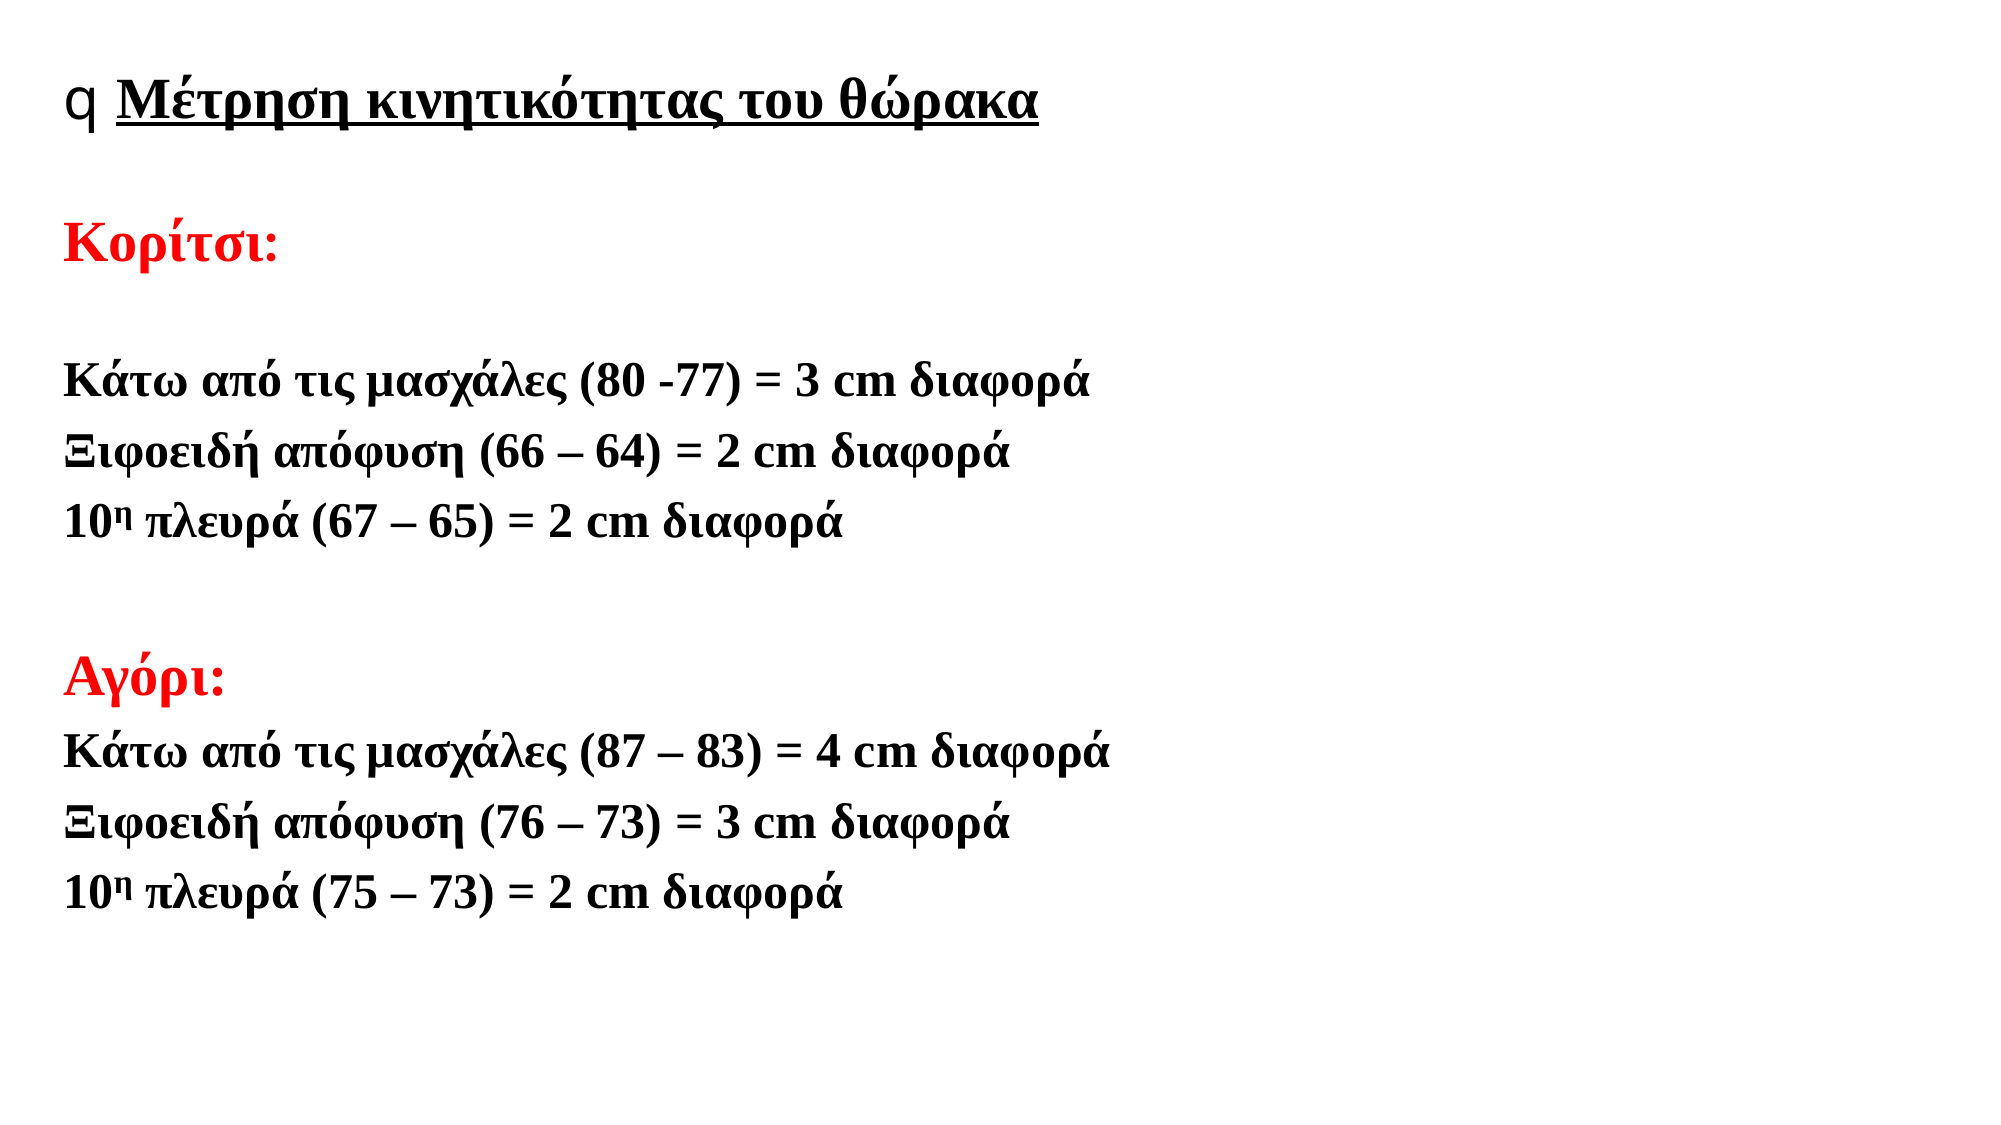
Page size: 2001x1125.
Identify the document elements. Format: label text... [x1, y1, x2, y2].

list Μέτρηση κινητικότητας του θώρακα Κορίτσι: Κάτω από τις μασχάλες (80 -77) = 3 cm διαφορά Ξιφοειδή απόφυση (66 – 64) = 2 cm διαφορά 10η πλευρά (67 – 65) = 2 cm διαφορά Αγόρι: Κάτω από τις μασχάλες (87 – 83) = 4 cm διαφορά Ξιφοειδή απόφυση (76 – 73) = 3 cm διαφορά 10η πλευρά (75 – 73) = 2 cm διαφορά [48, 61, 1817, 997]
